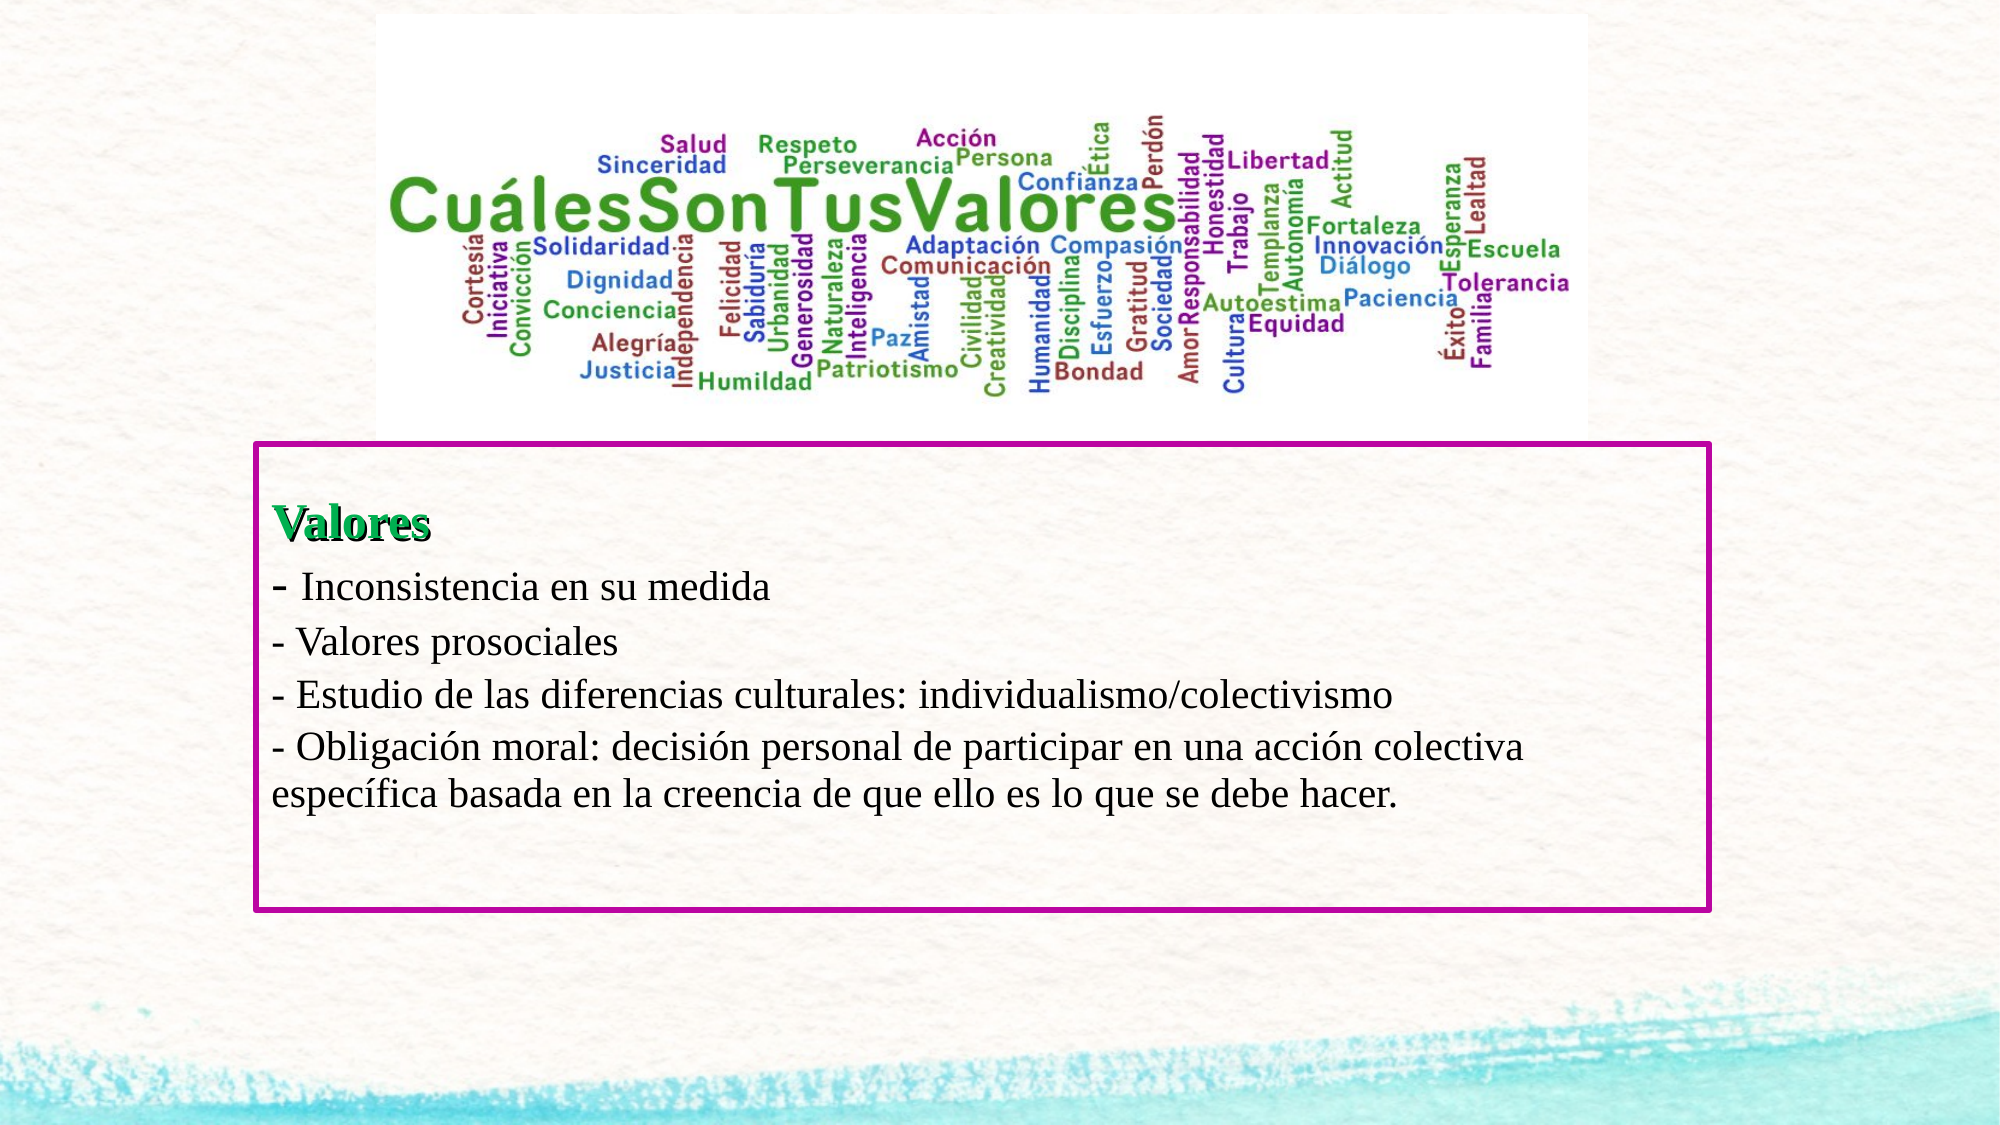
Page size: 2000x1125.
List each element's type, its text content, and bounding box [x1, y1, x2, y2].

picture [0, 0, 2000, 1125]
text_box Valores - Inconsistencia en su medida - Valores prosociales - Estudio de las diferencias culturales: individualismo/colectivismo - Obligación moral: decisión personal de participar en una acción colectiva específica basada en la creencia de que ello es lo que se debe hacer. [255, 444, 1710, 911]
